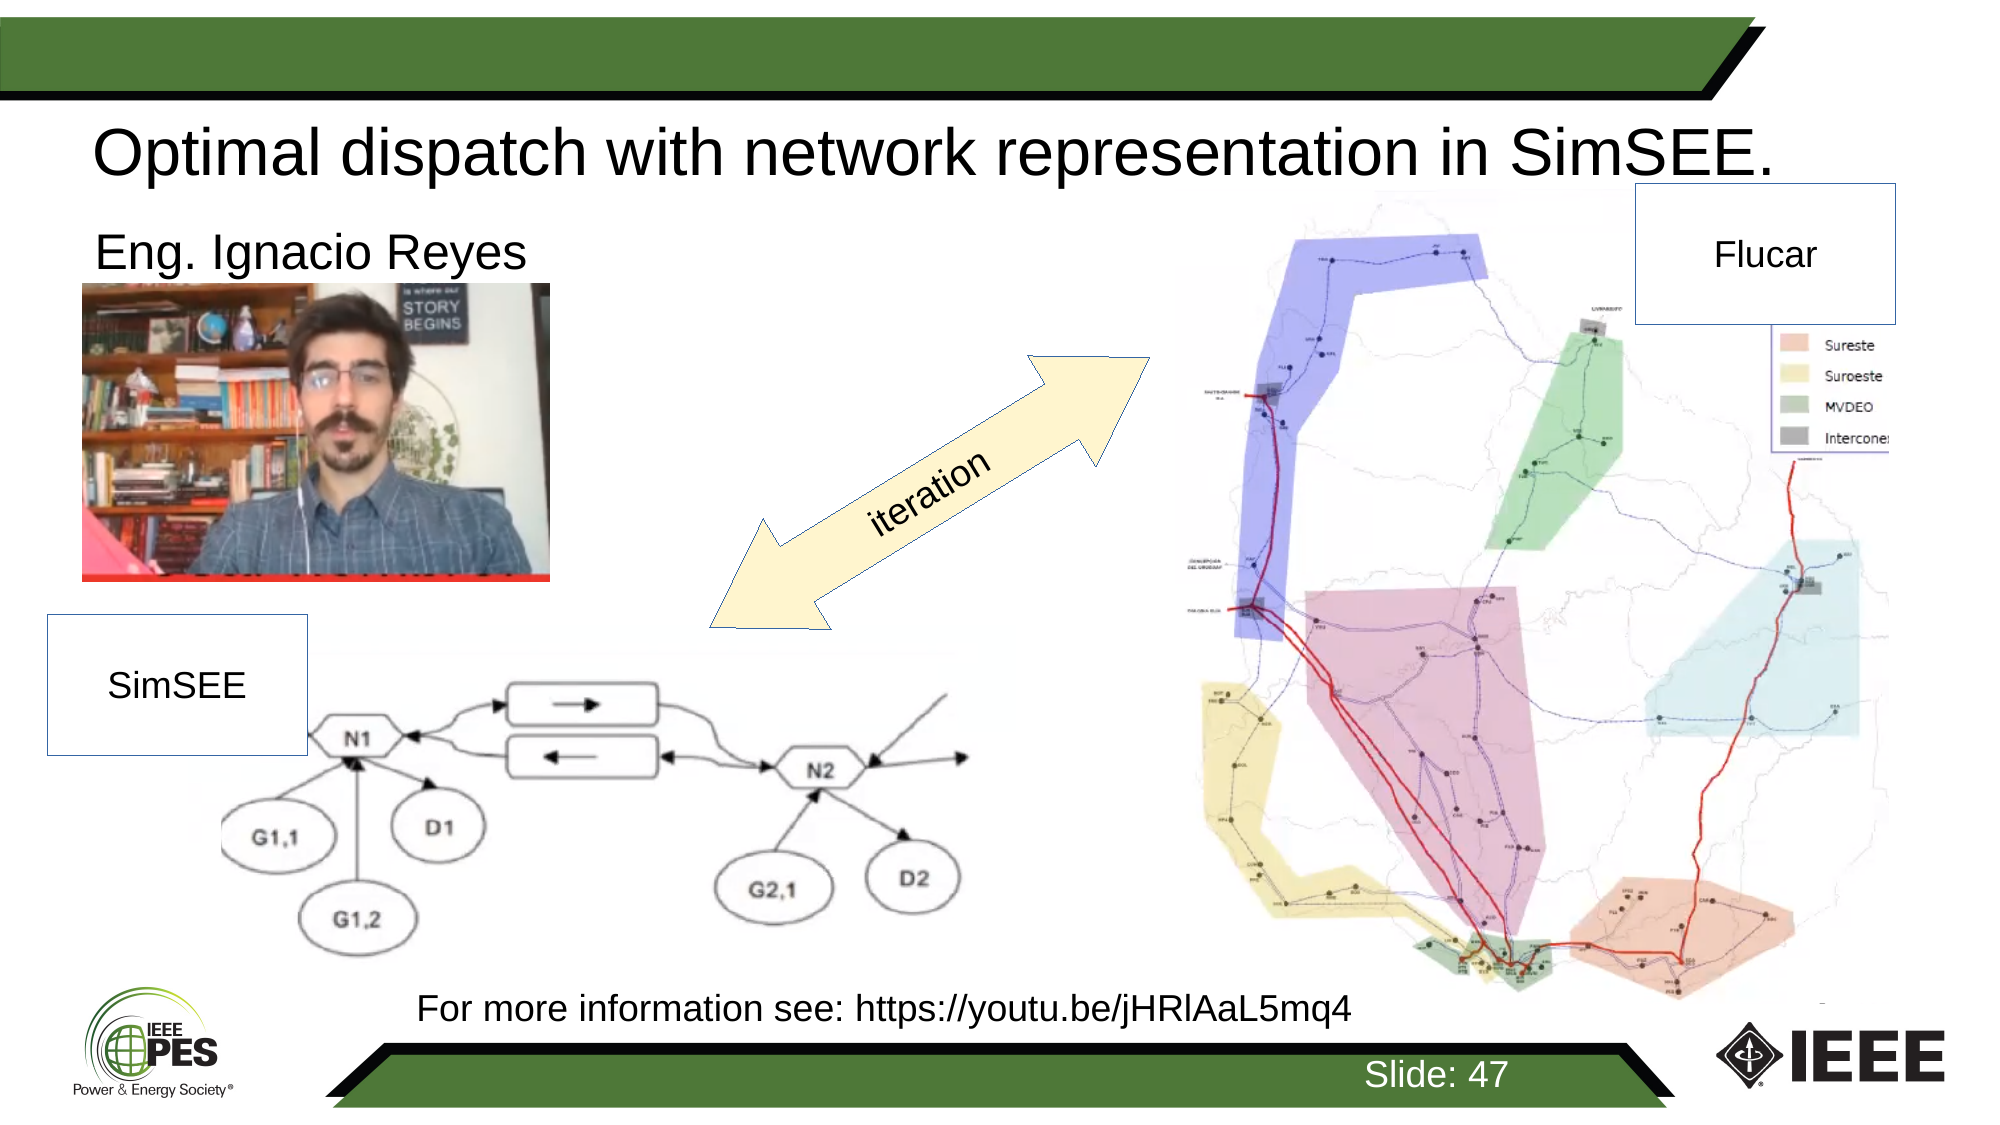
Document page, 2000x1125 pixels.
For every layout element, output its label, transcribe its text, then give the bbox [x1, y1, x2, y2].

text_box SimSEE [47, 614, 308, 756]
text_box Flucar [1635, 183, 1896, 325]
text_box iteration [709, 355, 1150, 630]
picture [0, 0, 2000, 1125]
title Optimal dispatch with network representation in SimSEE. [35, 70, 1835, 234]
list Eng. Ignacio Reyes [23, 224, 550, 308]
text_box For more information see: https://youtu.be/jHRlAaL5mq4 [401, 980, 1406, 1040]
